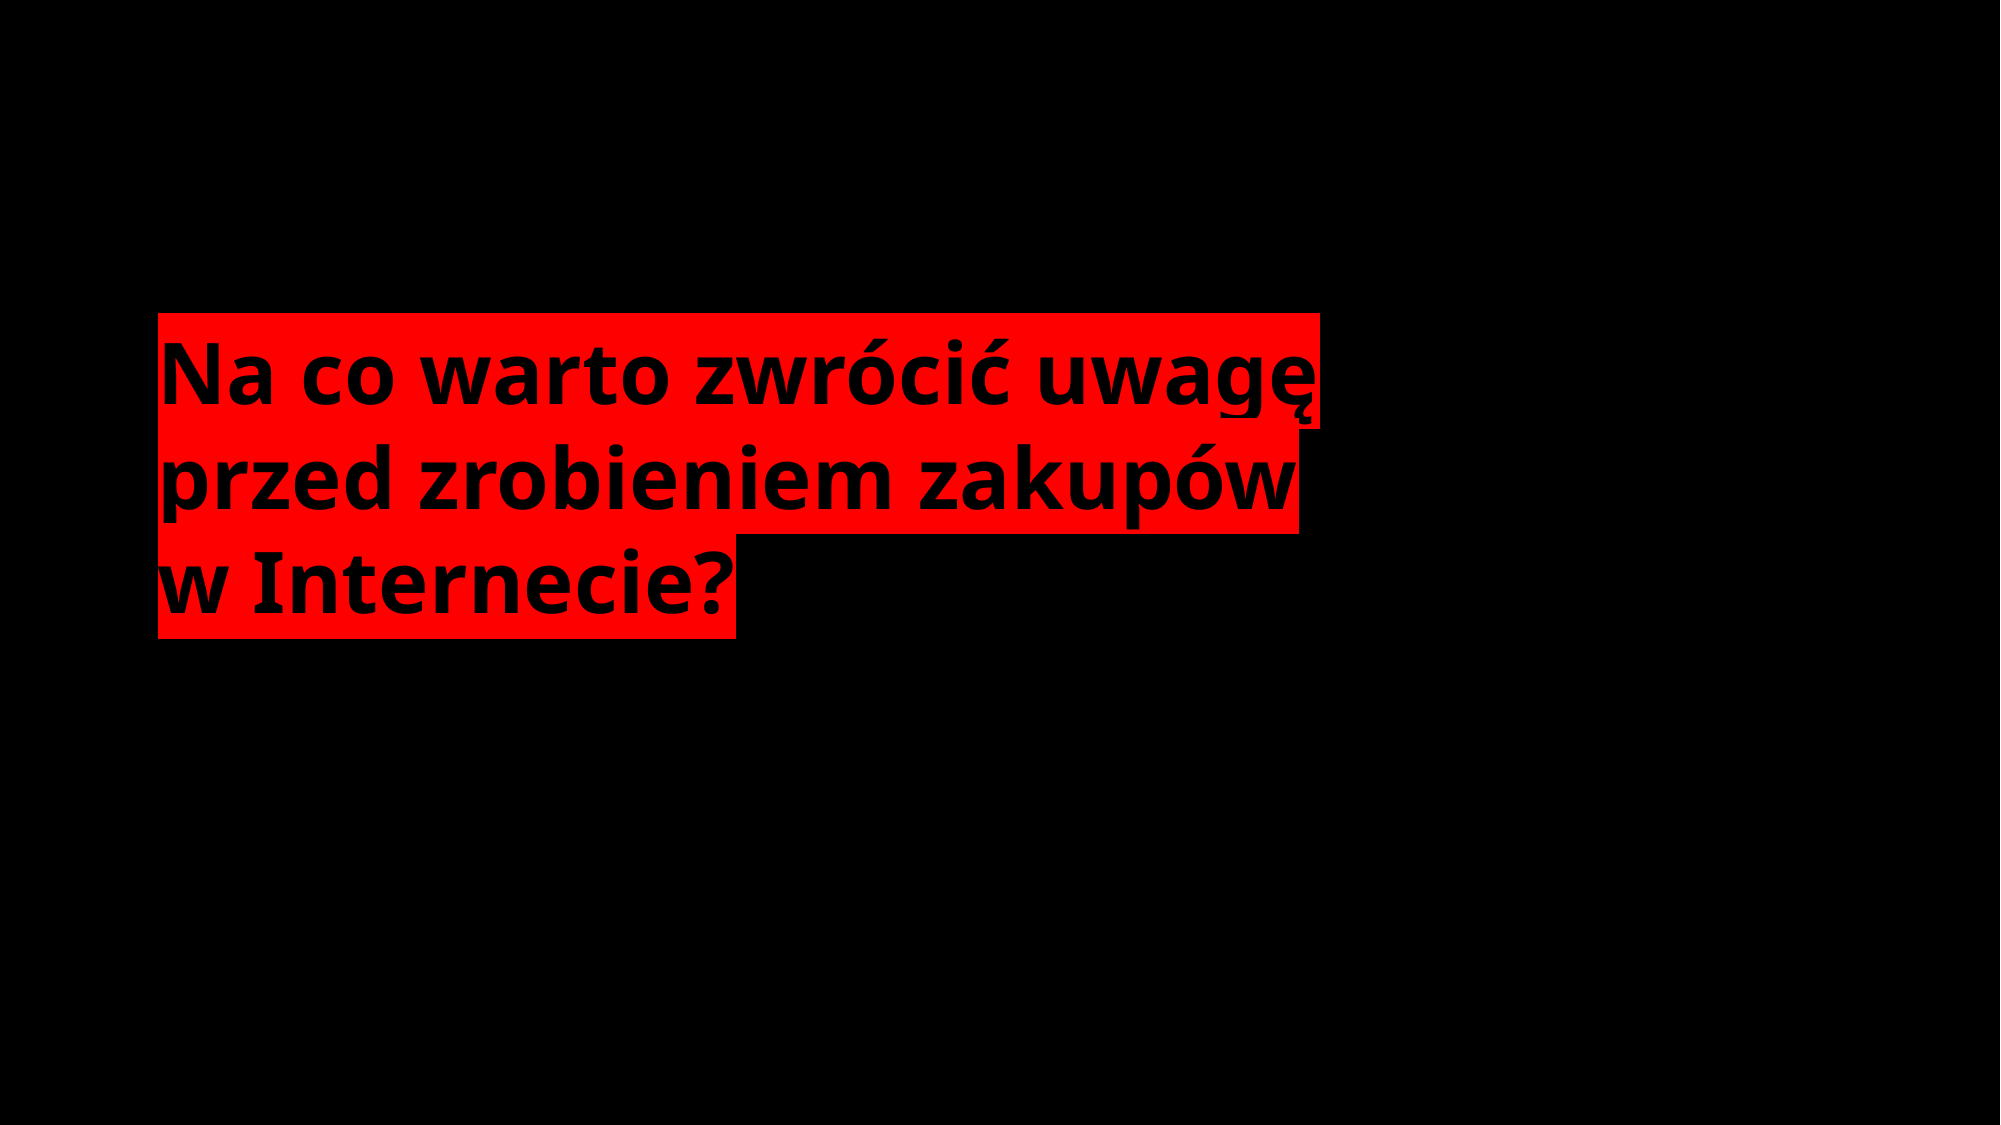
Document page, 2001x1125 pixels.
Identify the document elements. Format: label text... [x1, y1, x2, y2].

text_box Na co warto zwrócić uwagę przed zrobieniem zakupów w Internecie? [143, 312, 1868, 683]
